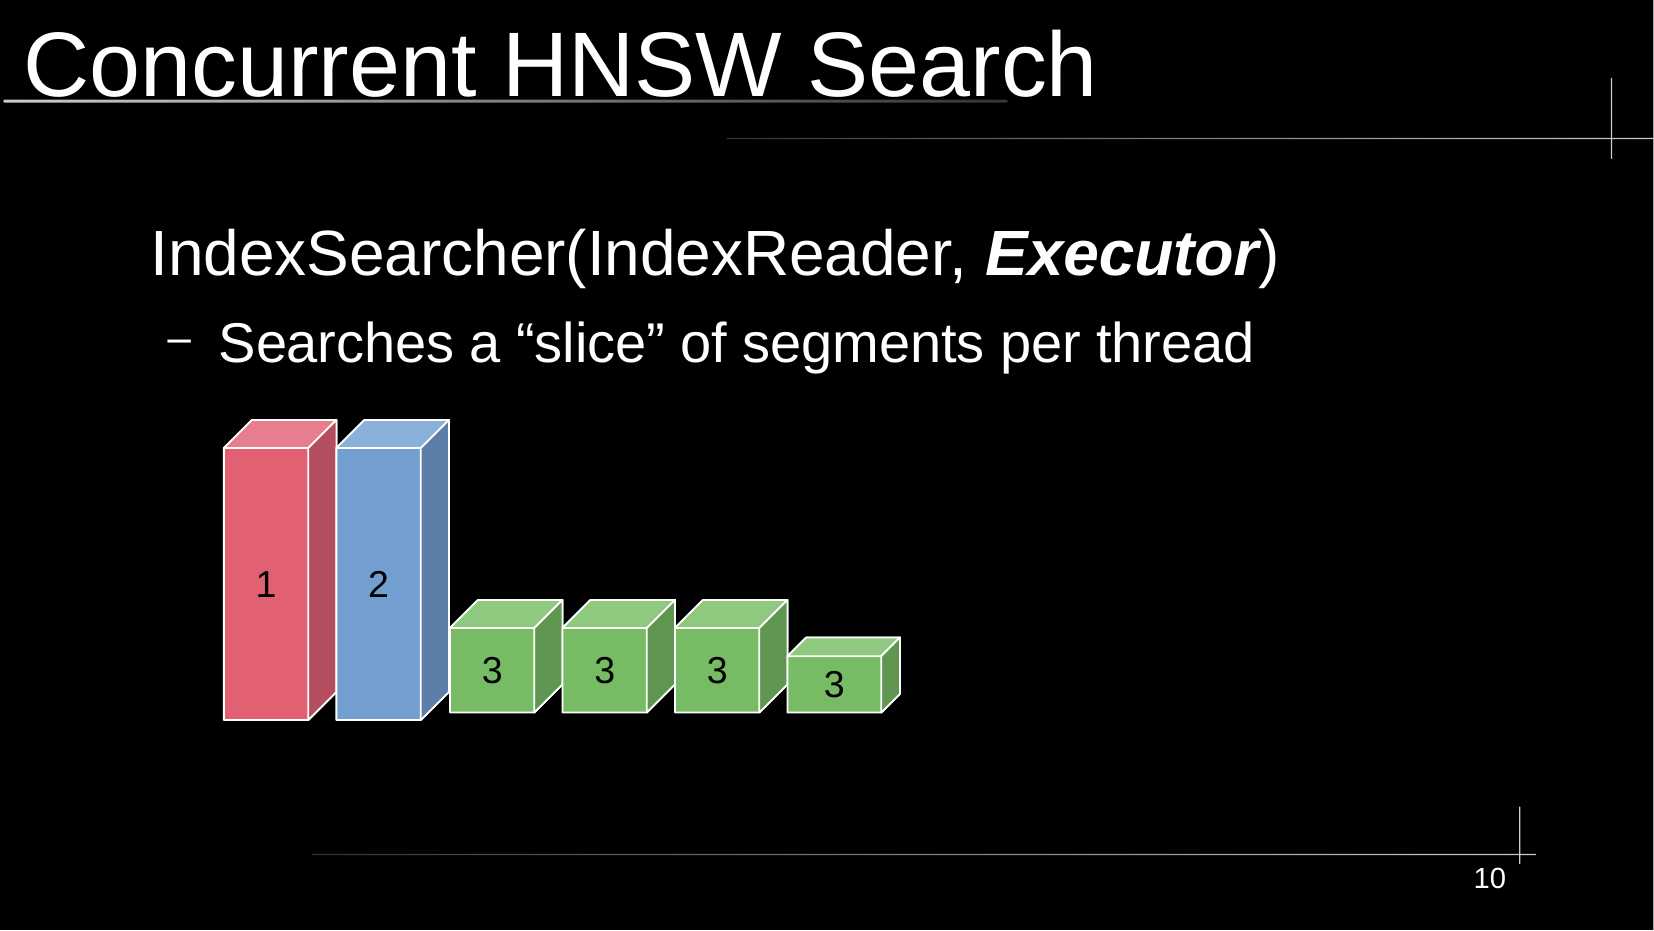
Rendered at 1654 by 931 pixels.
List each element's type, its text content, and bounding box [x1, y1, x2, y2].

text_box 2 [336, 449, 420, 721]
text_box 3 [787, 657, 881, 713]
text_box 3 [562, 629, 646, 713]
text_box 1 [223, 449, 308, 721]
text_box 3 [449, 629, 534, 713]
title Concurrent HNSW Search [23, 11, 1589, 119]
text_box 3 [674, 629, 759, 713]
list IndexSearcher(IndexReader, Executor) Searches a “slice” of segments per thread [82, 217, 1538, 376]
